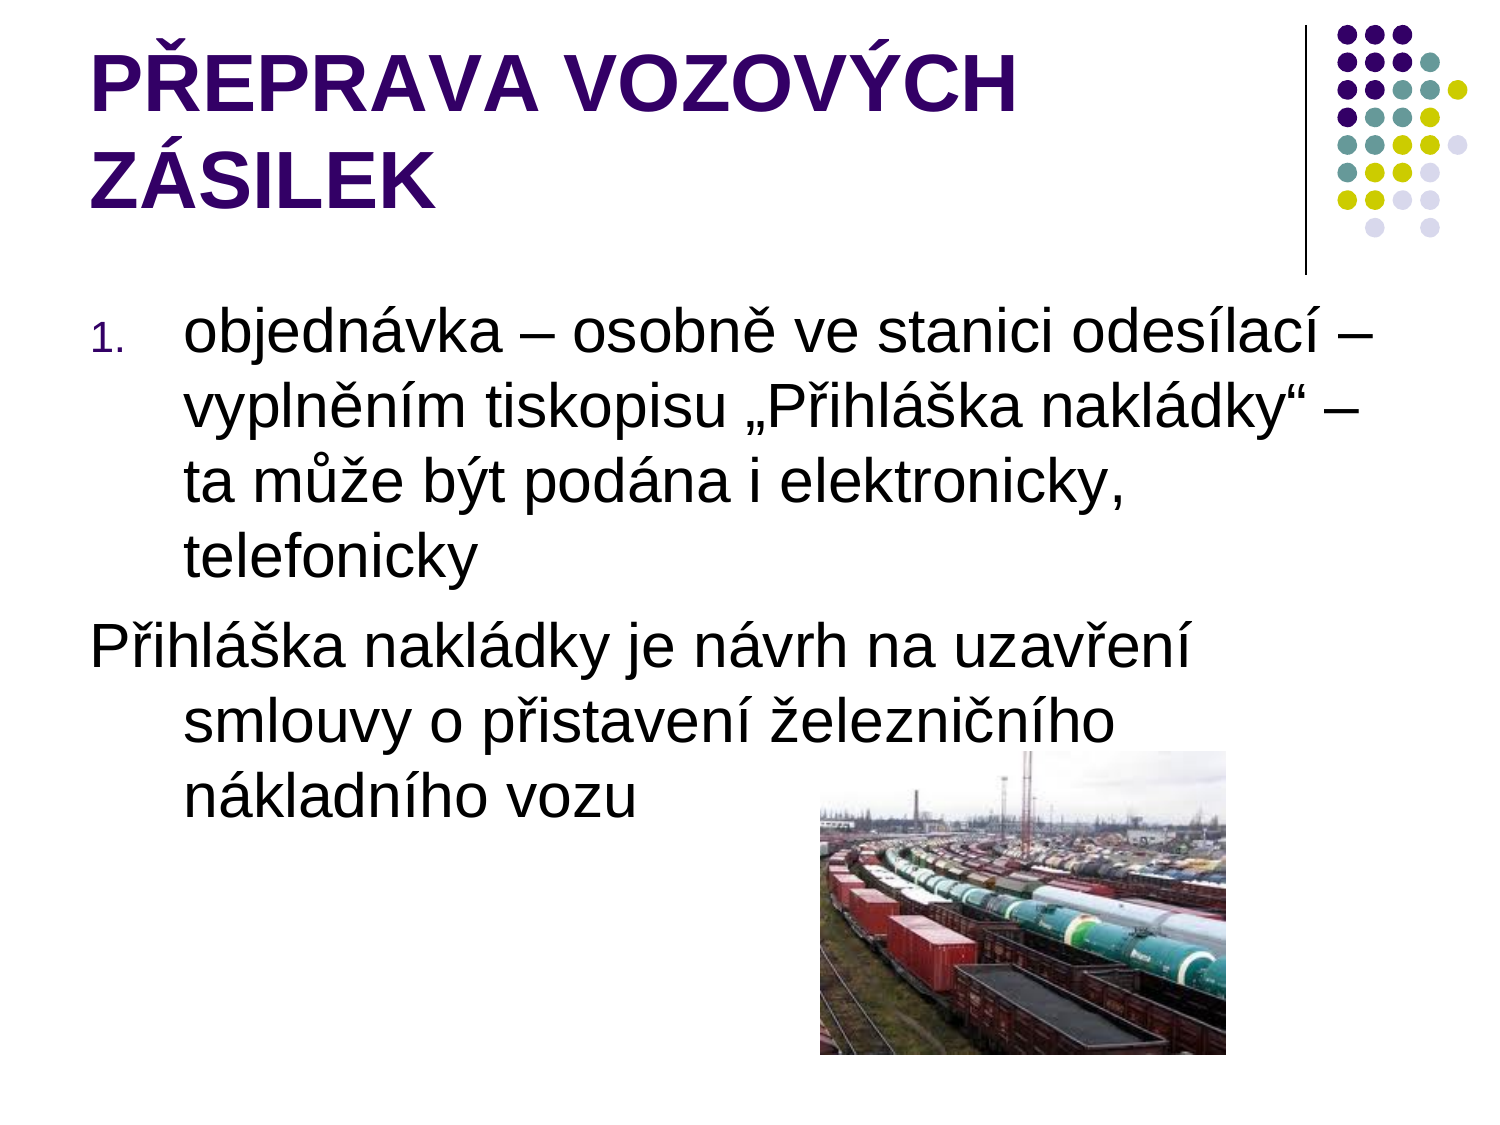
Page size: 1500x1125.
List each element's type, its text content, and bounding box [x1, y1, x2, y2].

picture [820, 751, 1226, 1055]
title PŘEPRAVA VOZOVÝCH ZÁSILEK [74, 20, 1313, 233]
list objednávka – osobně ve stanici odesílací – vyplněním tiskopisu „Přihláška nakládky“ – ta může být podána i elektronicky, telefonicky Přihláška nakládky je návrh na uzavření smlouvy o přistavení železničního nákladního vozu [75, 282, 1426, 1006]
